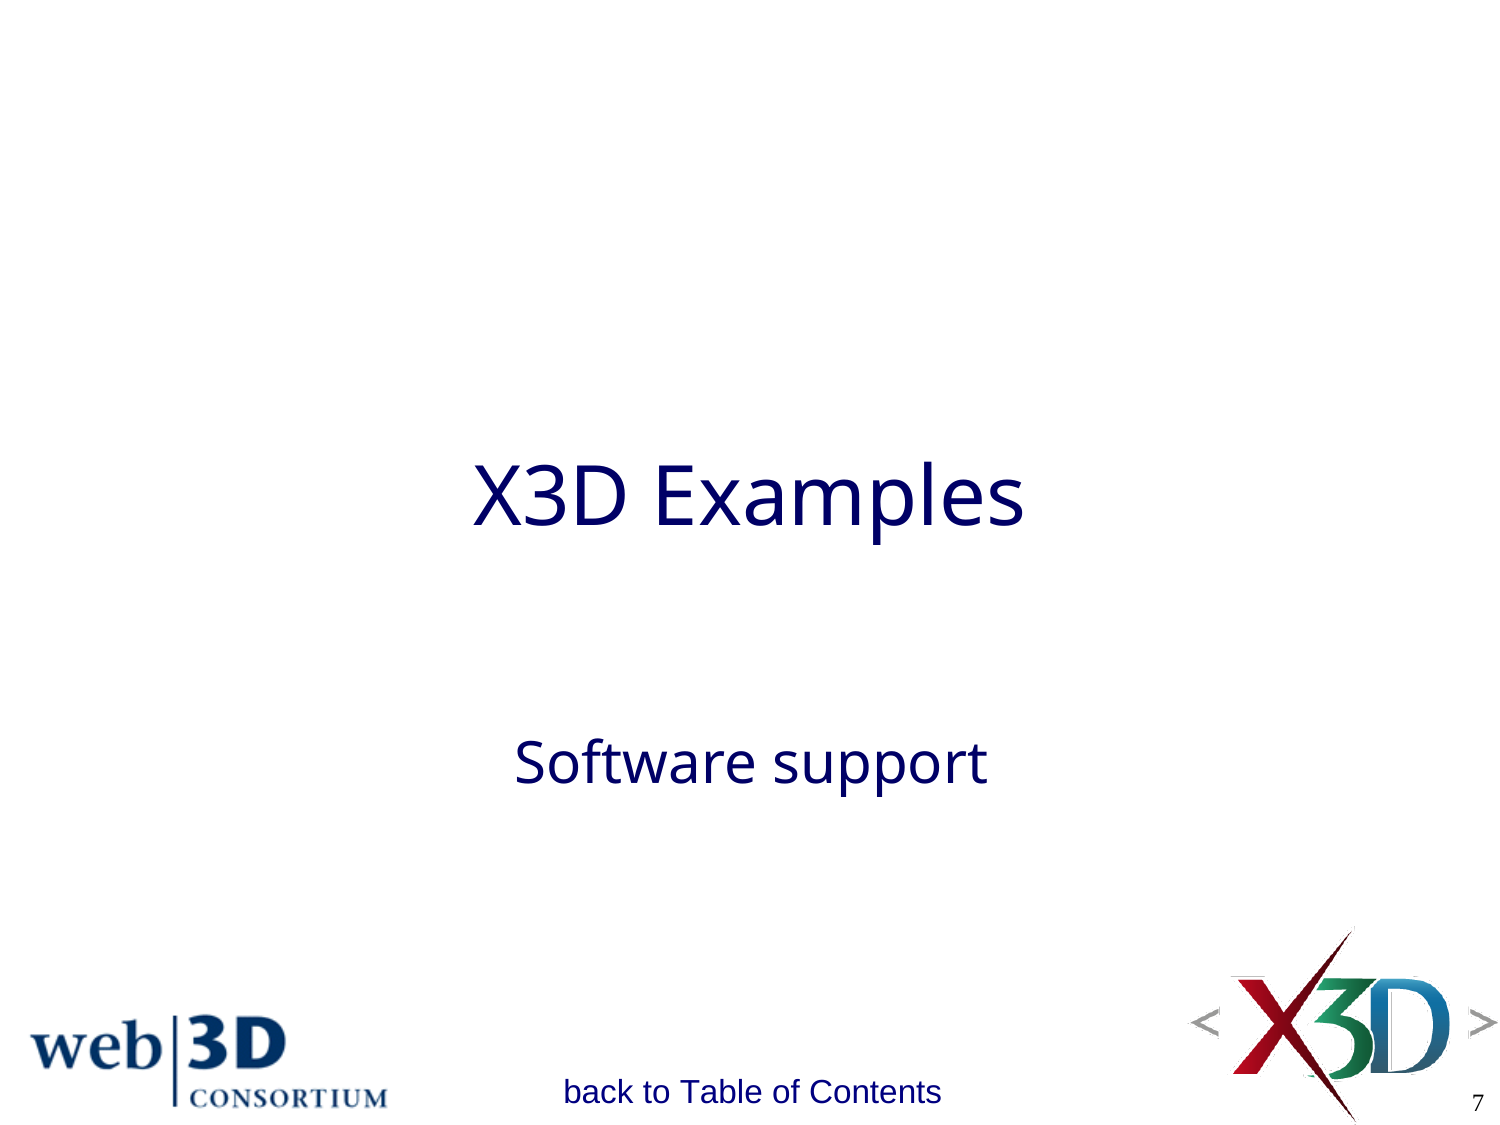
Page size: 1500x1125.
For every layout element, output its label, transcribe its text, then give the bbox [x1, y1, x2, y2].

picture [12, 998, 413, 1118]
text_box back to Table of Contents [548, 1066, 958, 1119]
picture [1187, 926, 1500, 1125]
subtitle X3D Examples Software support [112, 244, 1388, 993]
